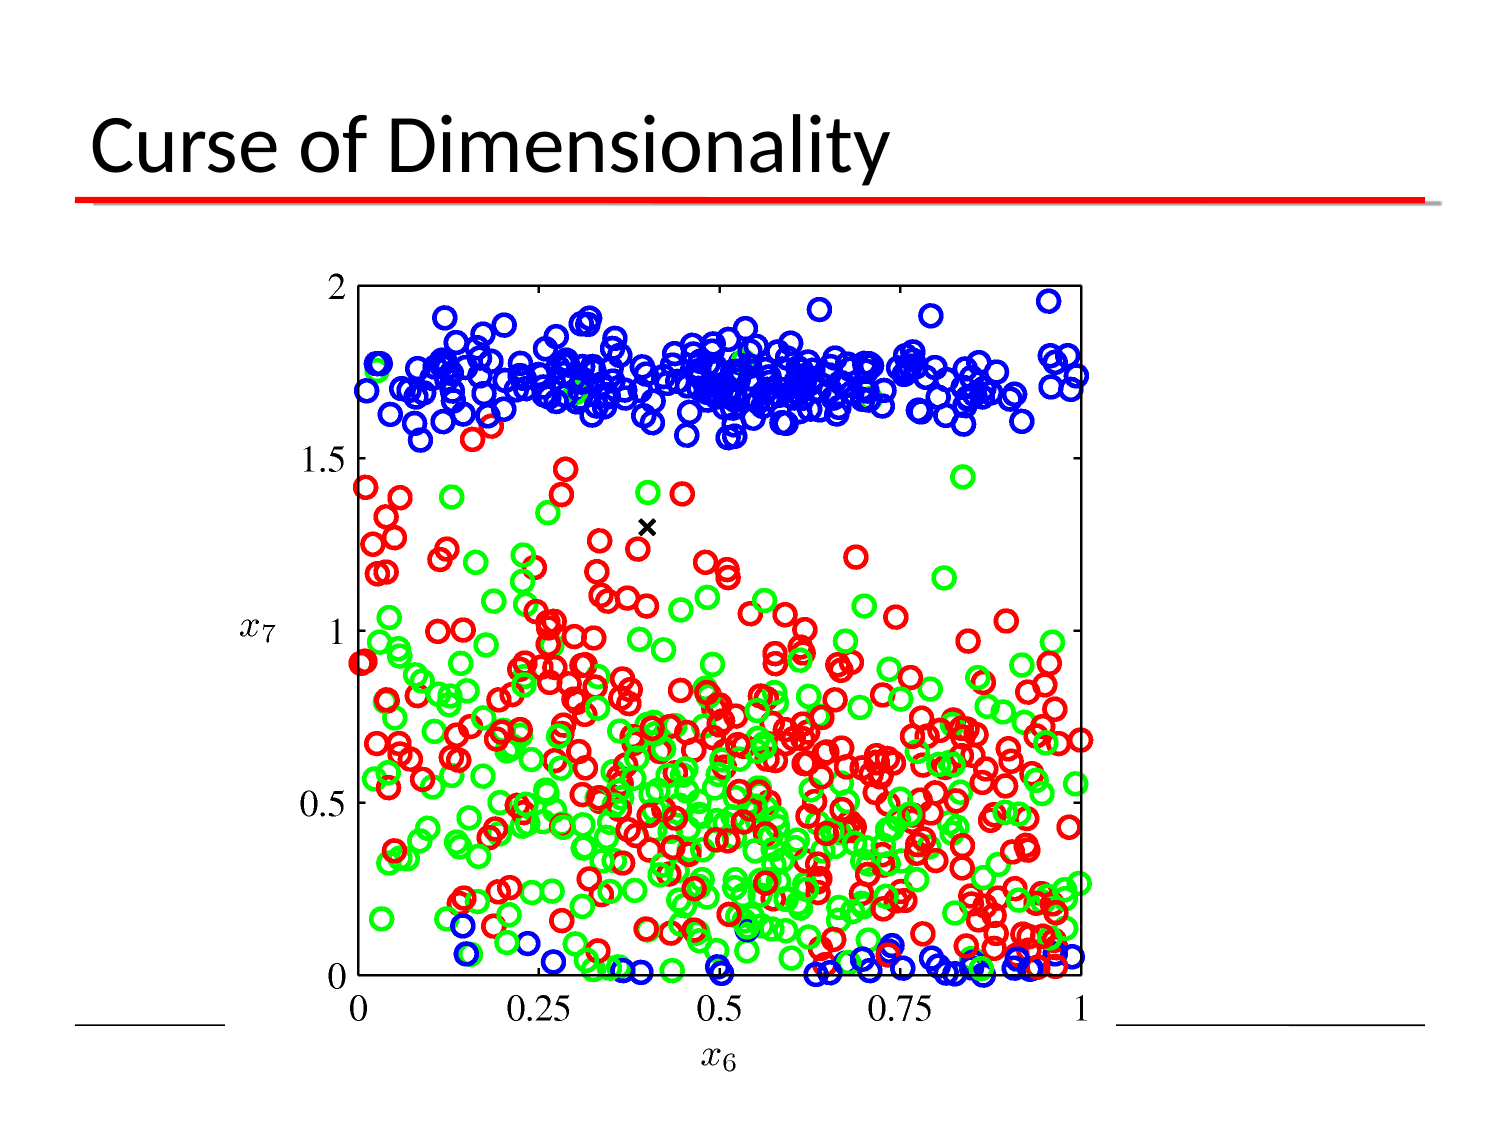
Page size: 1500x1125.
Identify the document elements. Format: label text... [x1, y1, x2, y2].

picture [225, 250, 1116, 1088]
title Curse of Dimensionality [75, 45, 1426, 233]
